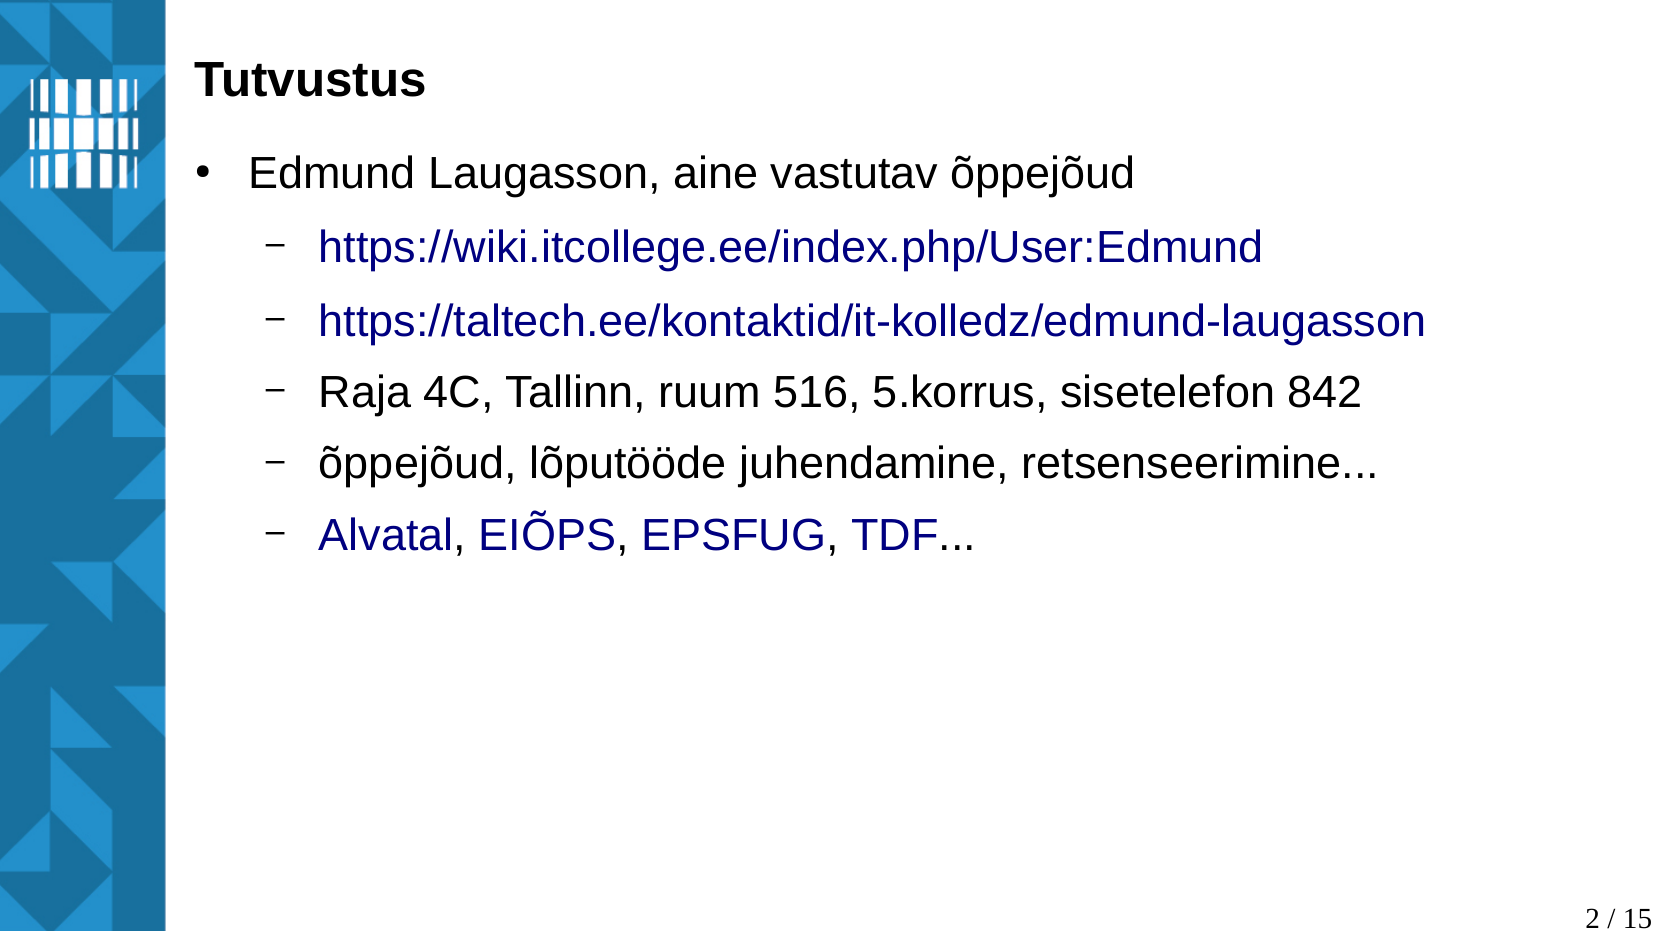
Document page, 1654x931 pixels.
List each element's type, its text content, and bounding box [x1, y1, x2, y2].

list Edmund Laugasson, aine vastutav õppejõud https://wiki.itcollege.ee/index.php/User:Edmund https://taltech.ee/kontaktid/it-kolledz/edmund-laugasson Raja 4C, Tallinn, ruum 516, 5.korrus, sisetelefon 842 õppejõud, lõputööde juhendamine, retsenseerimine... Alvatal, EIÕPS, EPSFUG, TDF... [177, 147, 1633, 916]
title Tutvustus [194, 41, 1477, 119]
